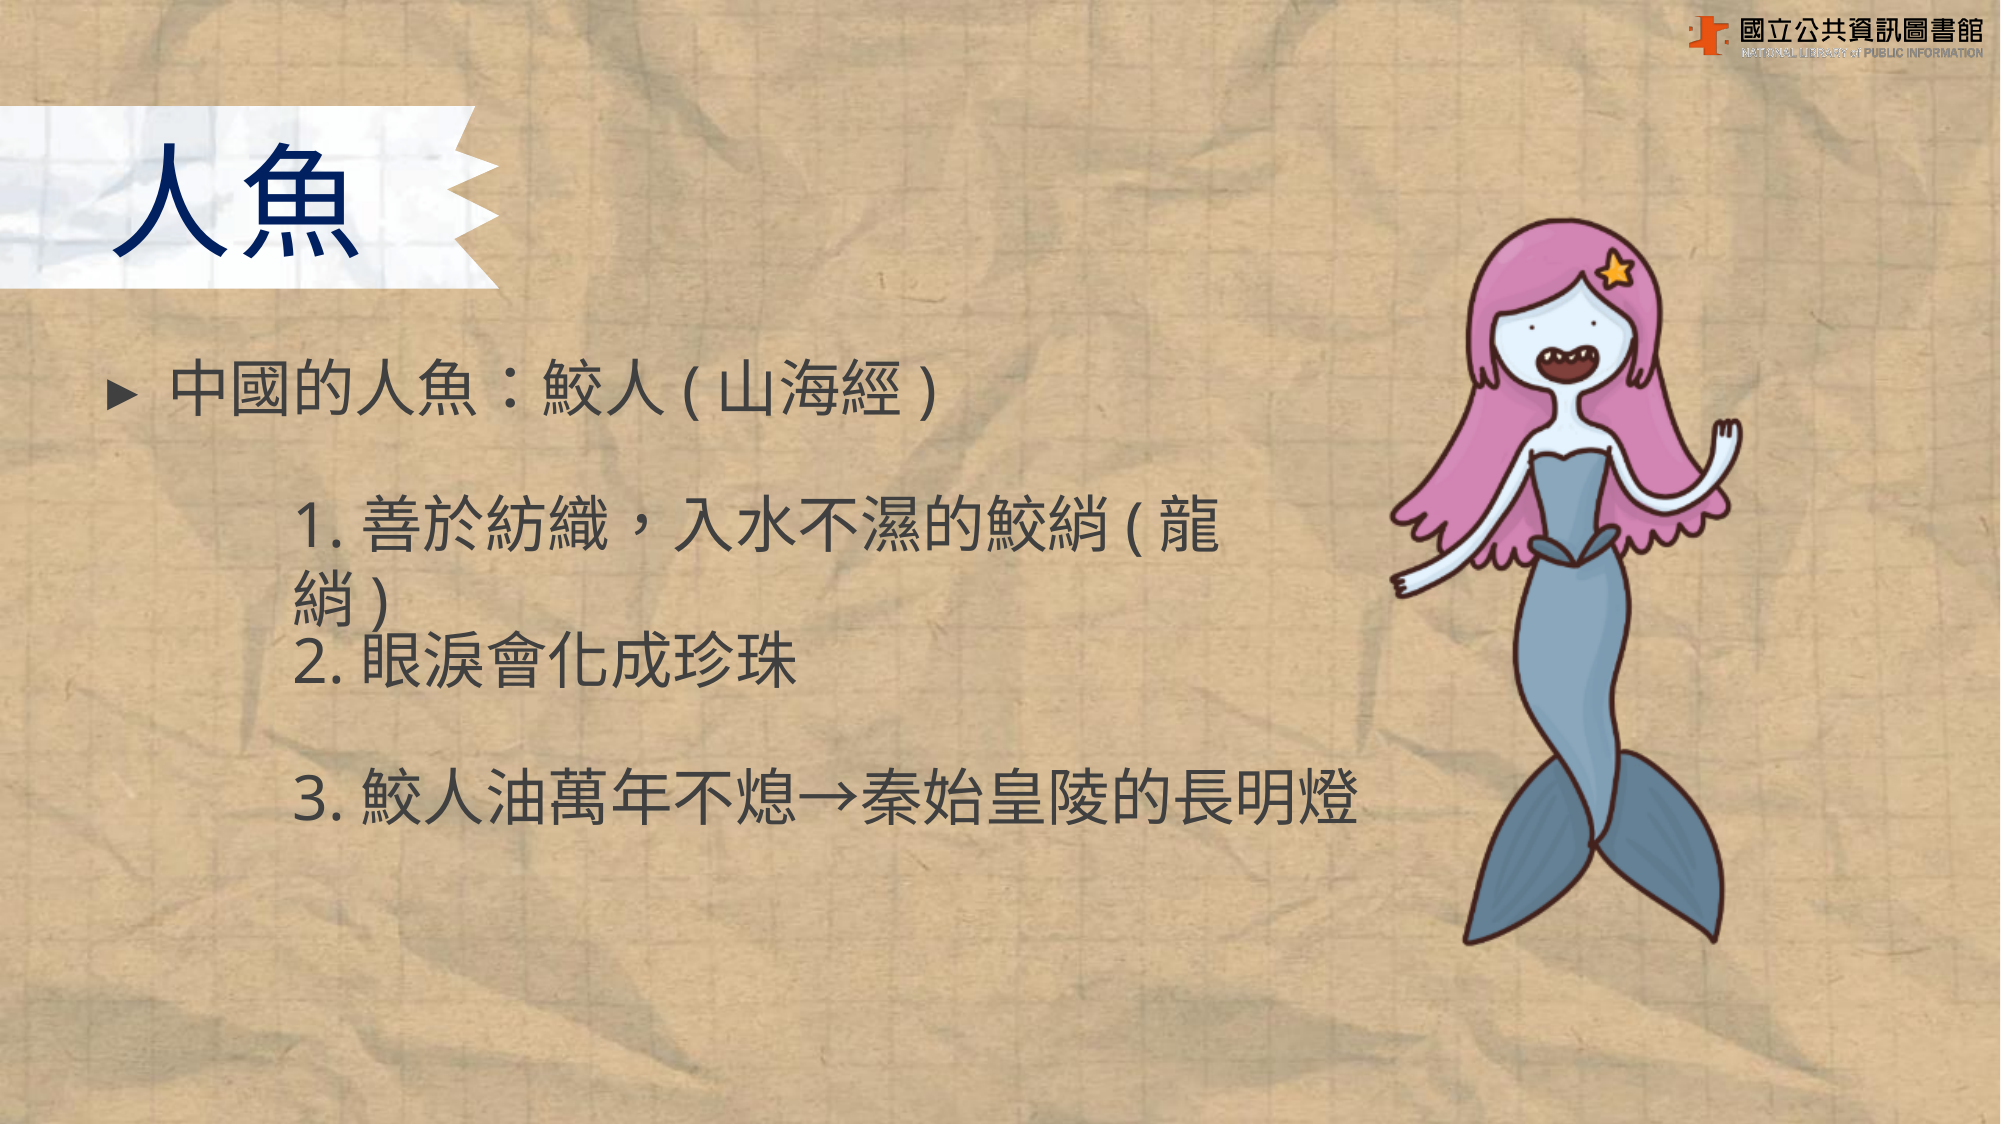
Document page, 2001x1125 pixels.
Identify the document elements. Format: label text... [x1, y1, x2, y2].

text_box 3.鮫人油萬年不熄→秦始皇陵的長明燈 [277, 750, 1136, 842]
text_box ▸ 中國的人魚：鮫人(山海經) [92, 341, 1005, 433]
text_box 1.善於紡織，入水不濕的鮫綃(龍綃) [277, 477, 1136, 569]
picture [0, 56, 560, 330]
picture [1136, 165, 1981, 1009]
text_box 2.眼淚會化成珍珠 [277, 613, 1136, 705]
text_box 人魚 [92, 115, 816, 283]
